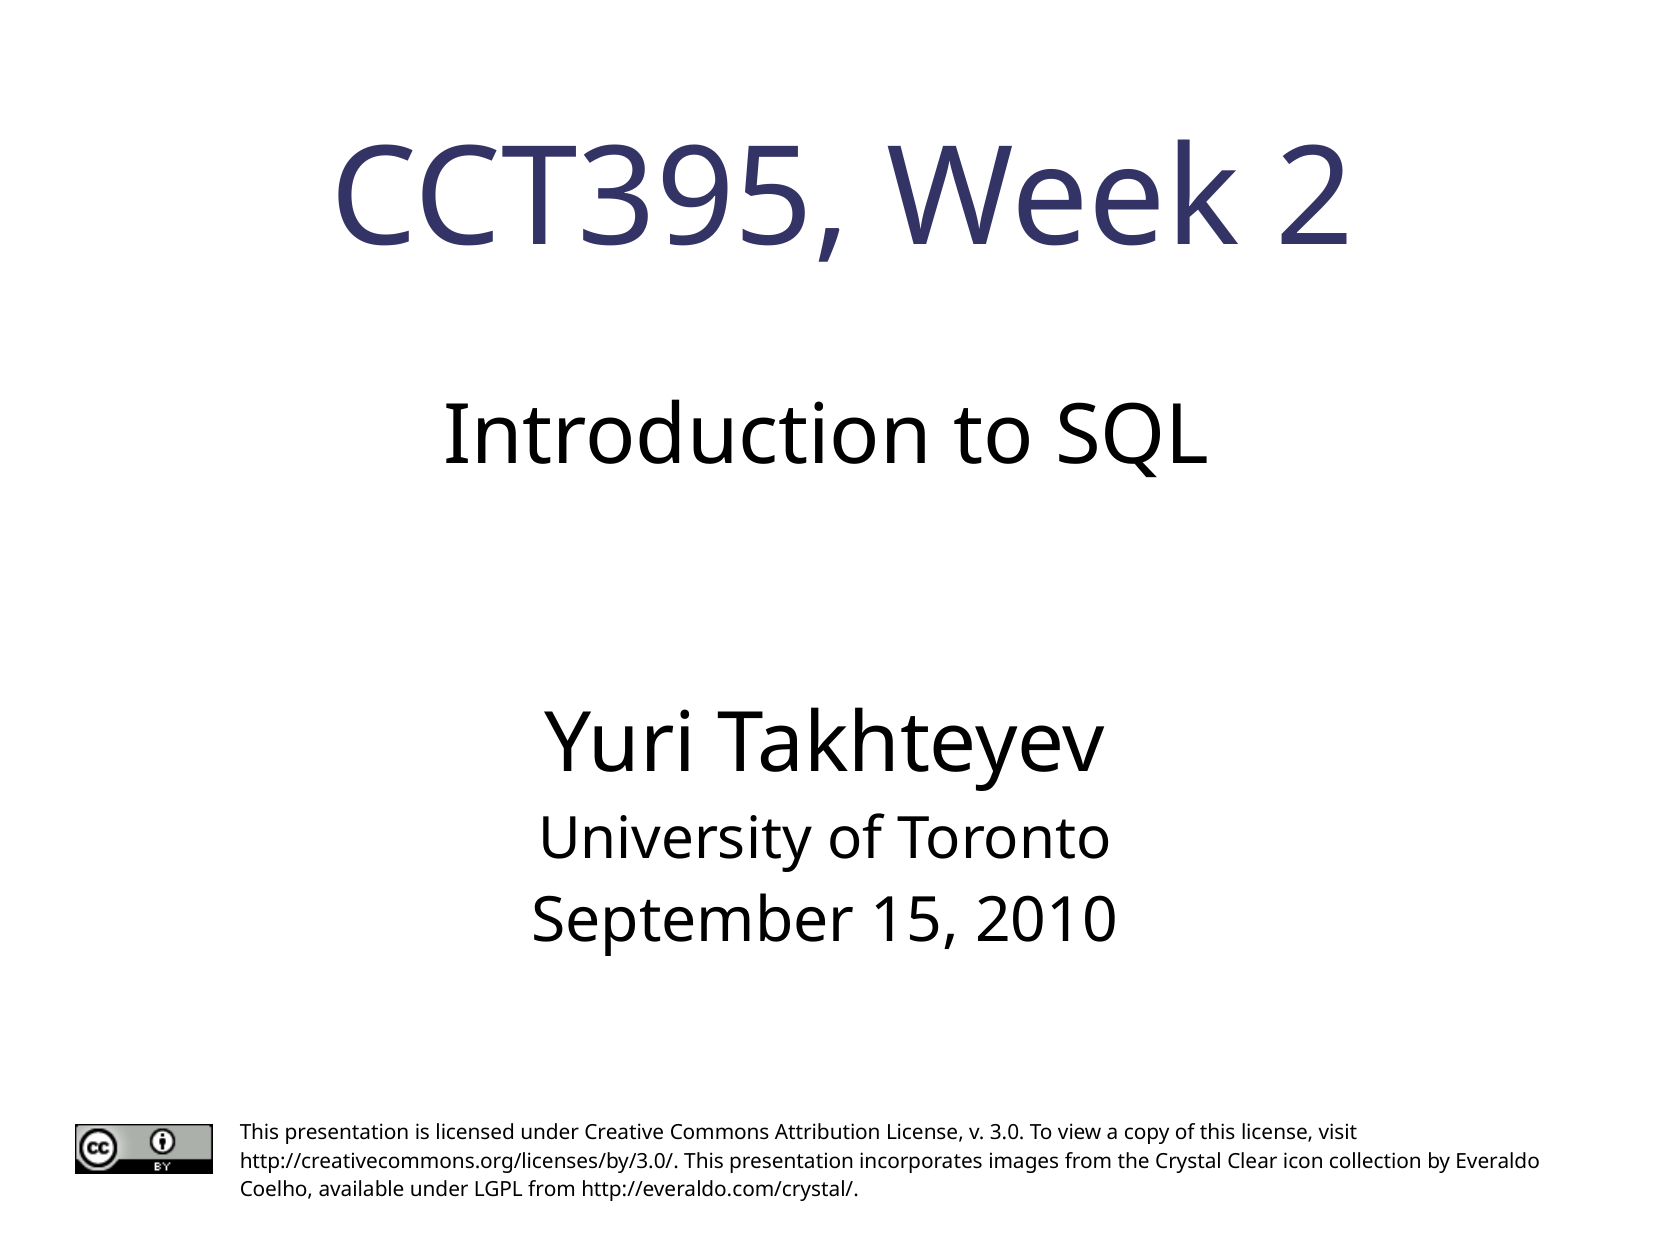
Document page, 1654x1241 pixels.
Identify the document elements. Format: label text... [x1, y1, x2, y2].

title CCT395, Week 2 [34, 107, 1651, 275]
text_box This presentation is licensed under Creative Commons Attribution License, v. 3.0. To view a copy of this license, visit http://creativecommons.org/licenses/by/3.0/. This presentation incorporates images from the Crystal Clear icon collection by Everaldo Coelho, available under LGPL from http://everaldo.com/crystal/. [225, 1110, 1576, 1201]
text_box Yuri Takhteyev University of Toronto September 15, 2010 [150, 675, 1501, 938]
picture [75, 1124, 213, 1174]
subtitle Introduction to SQL [82, 375, 1571, 526]
